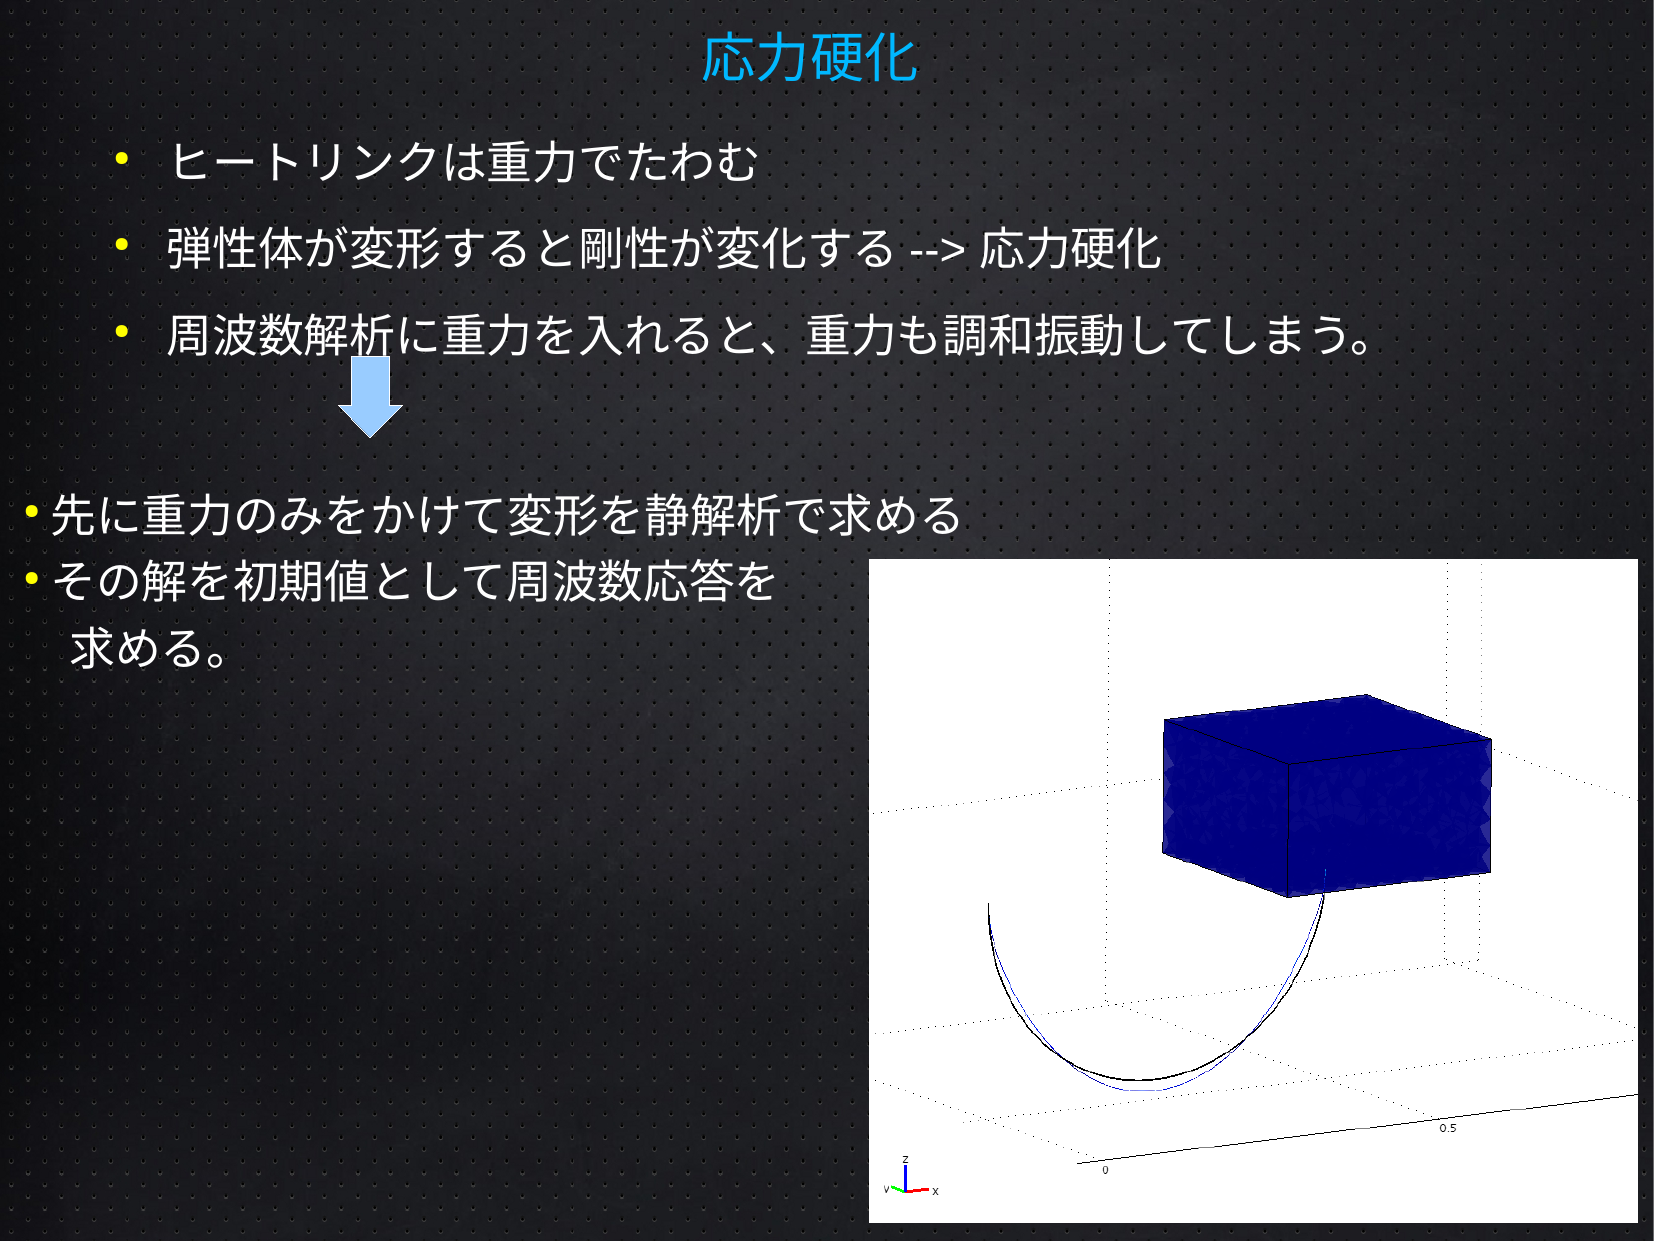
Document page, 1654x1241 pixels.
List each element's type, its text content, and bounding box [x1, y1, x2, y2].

title 応力硬化 [66, 21, 1555, 86]
text_box 先に重力のみをかけて変形を静解析で求める その解を初期値として周波数応答を 求める。 [9, 472, 950, 625]
list ヒートリンクは重力でたわむ 弾性体が変形すると剛性が変化する --> 応力硬化 周波数解析に重力を入れると、重力も調和振動してしまう。 [96, 126, 1587, 440]
text_box [338, 356, 403, 438]
picture [0, 0, 1654, 1241]
